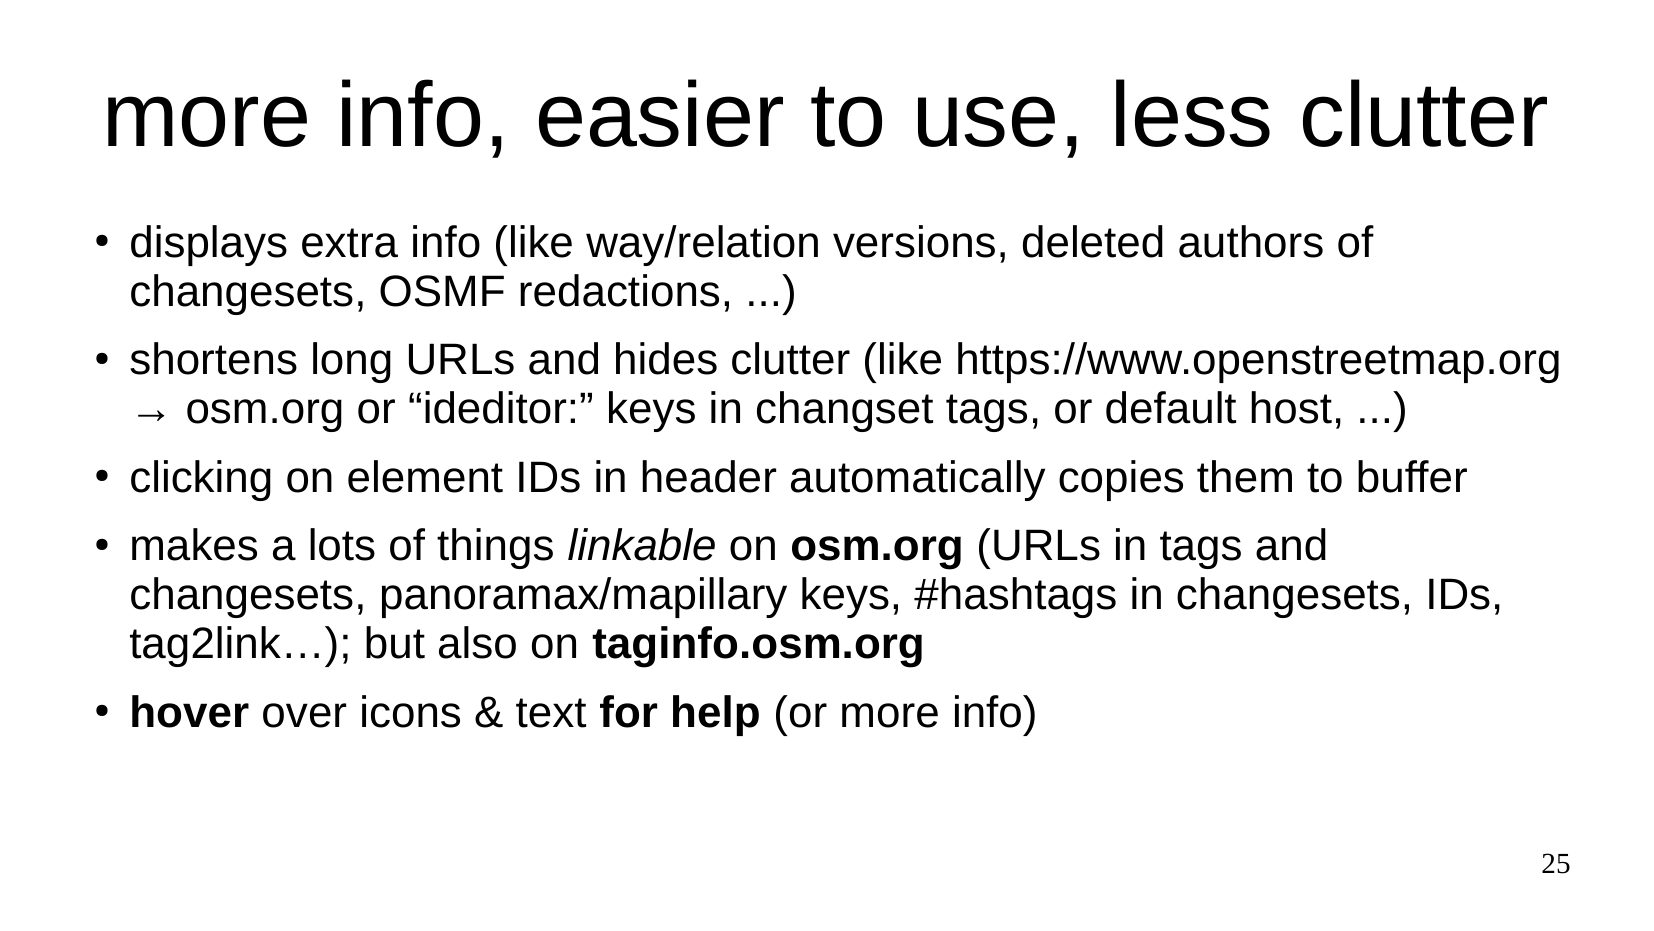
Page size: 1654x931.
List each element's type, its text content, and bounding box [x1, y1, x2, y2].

list displays extra info (like way/relation versions, deleted authors of changesets, OSMF redactions, ...) shortens long URLs and hides clutter (like https://www.openstreetmap.org → osm.org or “ideditor:” keys in changset tags, or default host, ...) clicking on element IDs in header automatically copies them to buffer makes a lots of things linkable on osm.org (URLs in tags and changesets, panoramax/mapillary keys, #hashtags in changesets, IDs, tag2link…); but also on taginfo.osm.org hover over icons & text for help (or more info) [82, 217, 1571, 758]
title more info, easier to use, less clutter [82, 37, 1571, 193]
